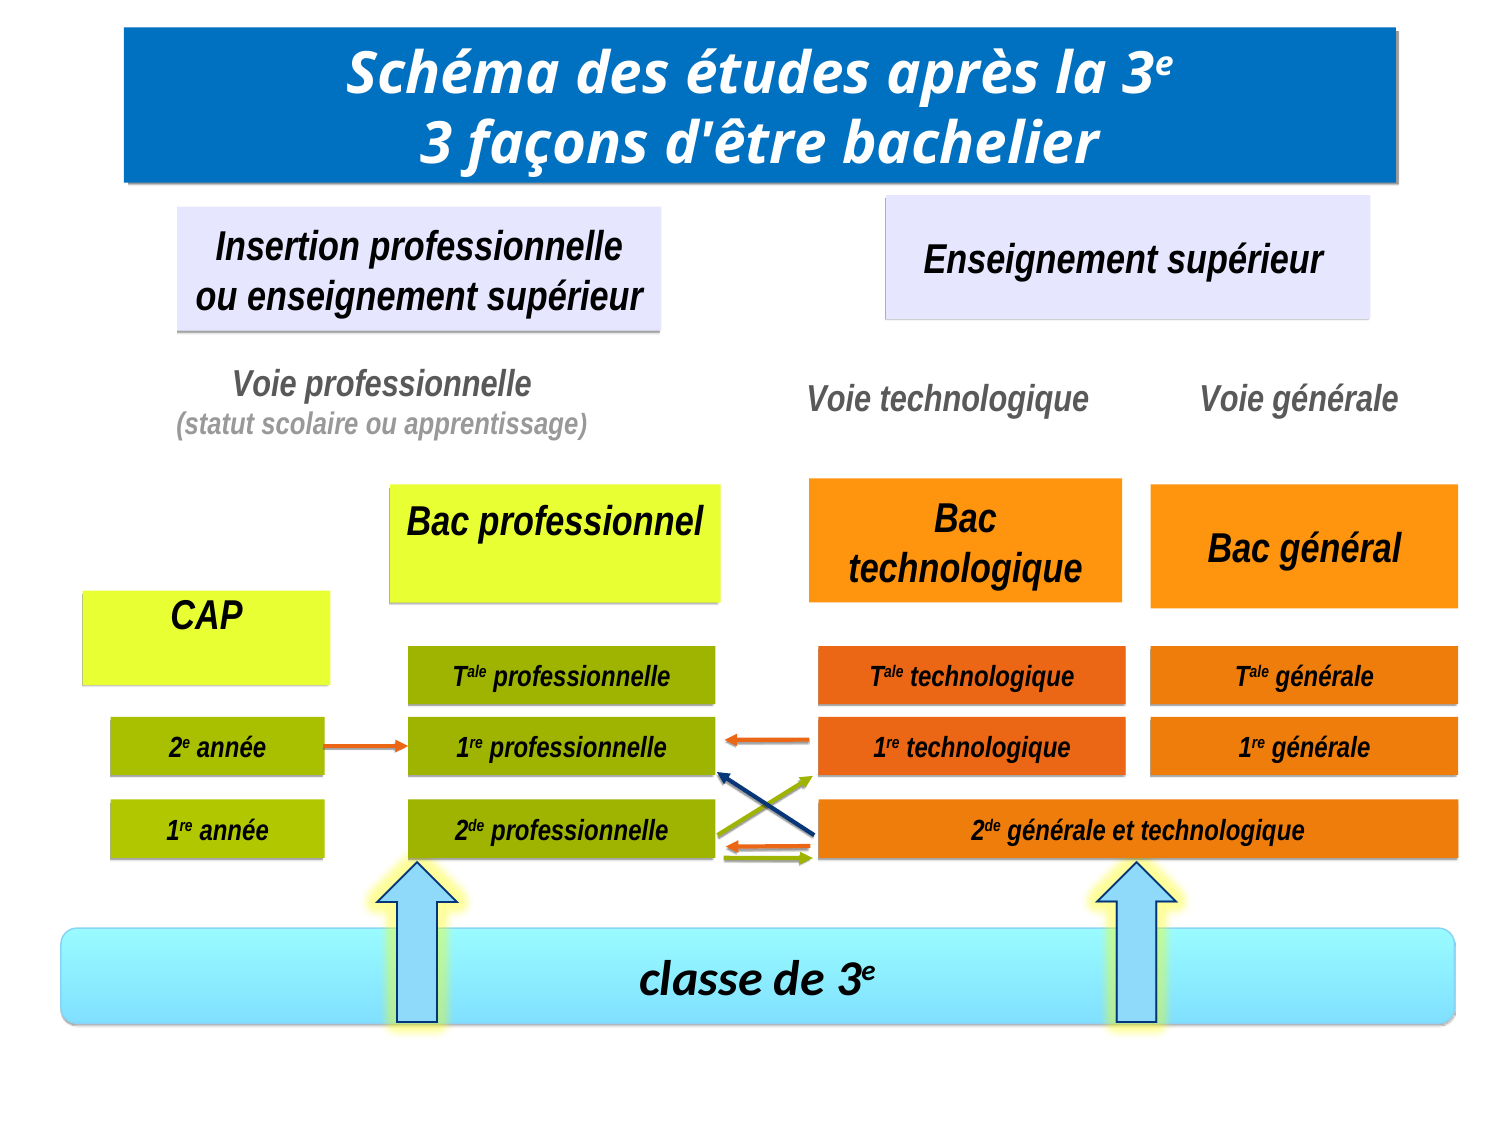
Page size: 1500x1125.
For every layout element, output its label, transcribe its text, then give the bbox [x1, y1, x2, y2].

text_box 2de générale et technologique [818, 799, 1459, 858]
picture [1071, 858, 1201, 1046]
text_box Voie technologique [791, 366, 1105, 427]
text_box 1re générale [1150, 716, 1459, 775]
text_box 1re professionnelle [408, 716, 716, 775]
text_box Voie professionnelle (statut scolaire ou apprentissage) [141, 350, 622, 449]
text_box Bac général [1150, 484, 1459, 609]
text_box classe de 3e [1201, 928, 1455, 1024]
picture [351, 837, 482, 1046]
text_box Tale professionnelle [408, 646, 716, 705]
text_box Bac technologique [809, 478, 1123, 603]
text_box 2de professionnelle [408, 799, 716, 858]
text_box classe de 3e [482, 928, 1071, 1024]
text_box 1re technologique [818, 716, 1126, 775]
text_box CAP [82, 590, 331, 686]
text_box Tale générale [1150, 646, 1459, 705]
text_box Tale technologique [818, 646, 1126, 705]
text_box Bac professionnel [389, 484, 721, 603]
text_box Voie générale [1145, 366, 1453, 427]
text_box 2e année [110, 716, 325, 775]
text_box Schéma des études après la 3e 3 façons d'être bachelier [123, 27, 1396, 183]
text_box 1re année [110, 799, 325, 858]
text_box classe de 3e [60, 928, 351, 1024]
text_box Insertion professionnelle ou enseignement supérieur [177, 206, 662, 331]
text_box Enseignement supérieur [885, 195, 1371, 319]
